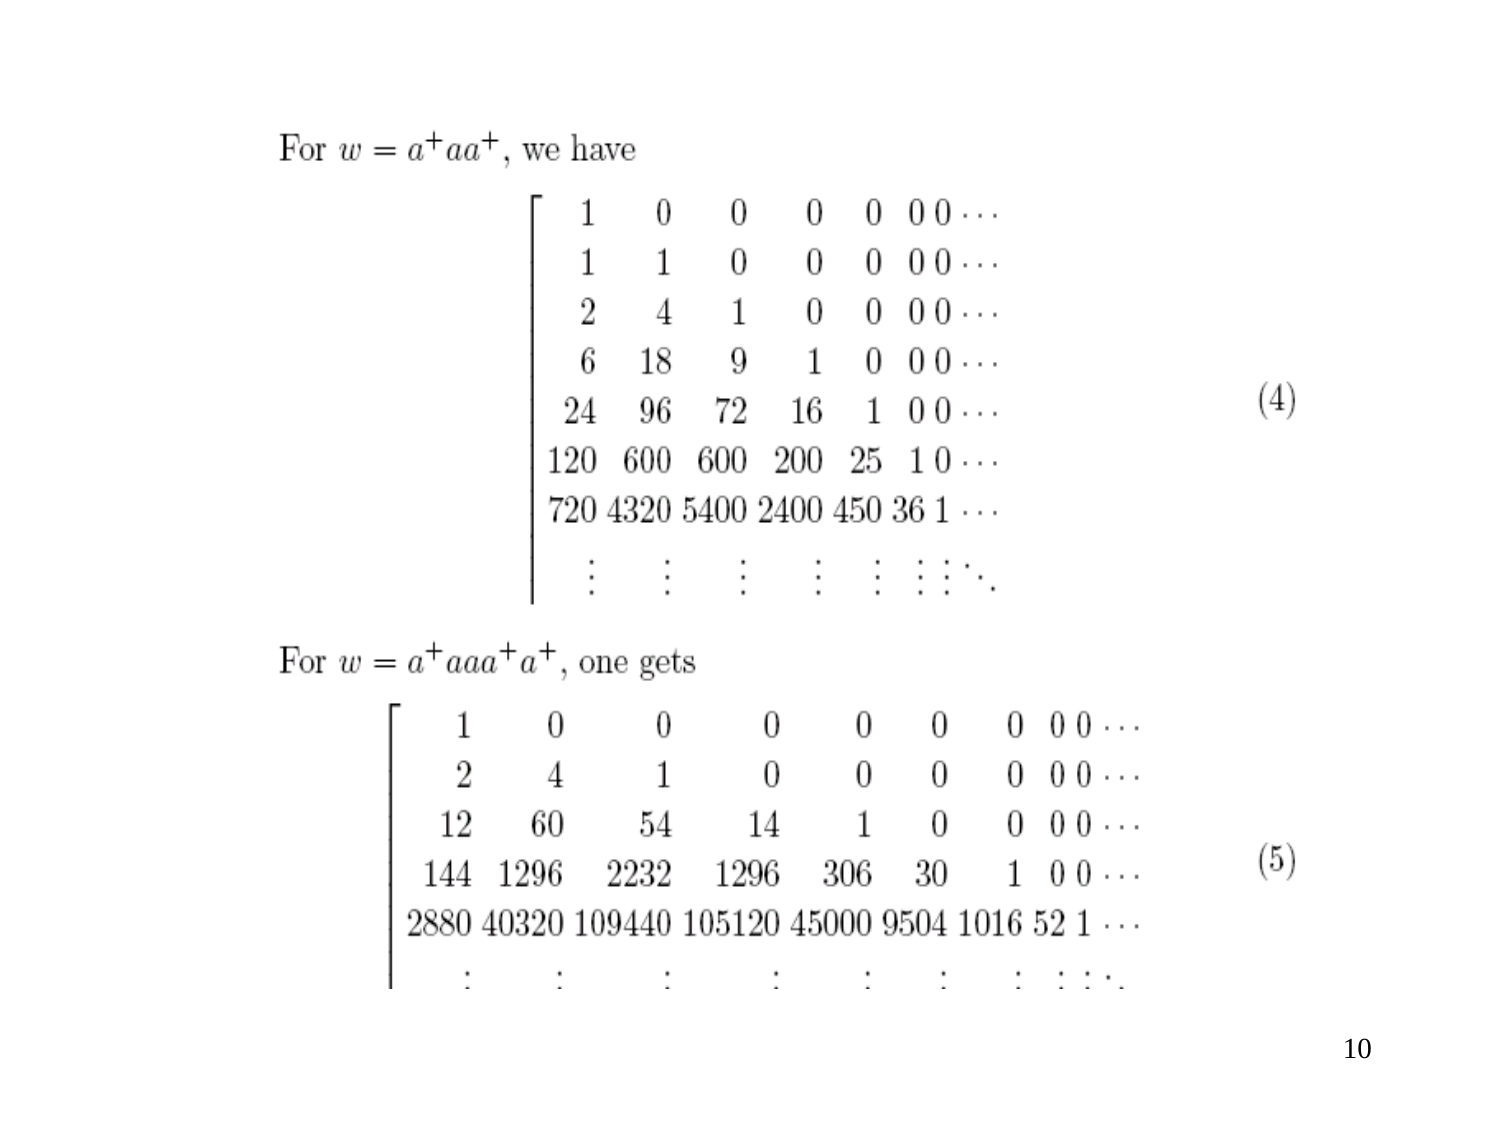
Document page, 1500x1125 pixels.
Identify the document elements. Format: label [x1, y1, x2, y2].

picture [72, 76, 1422, 989]
